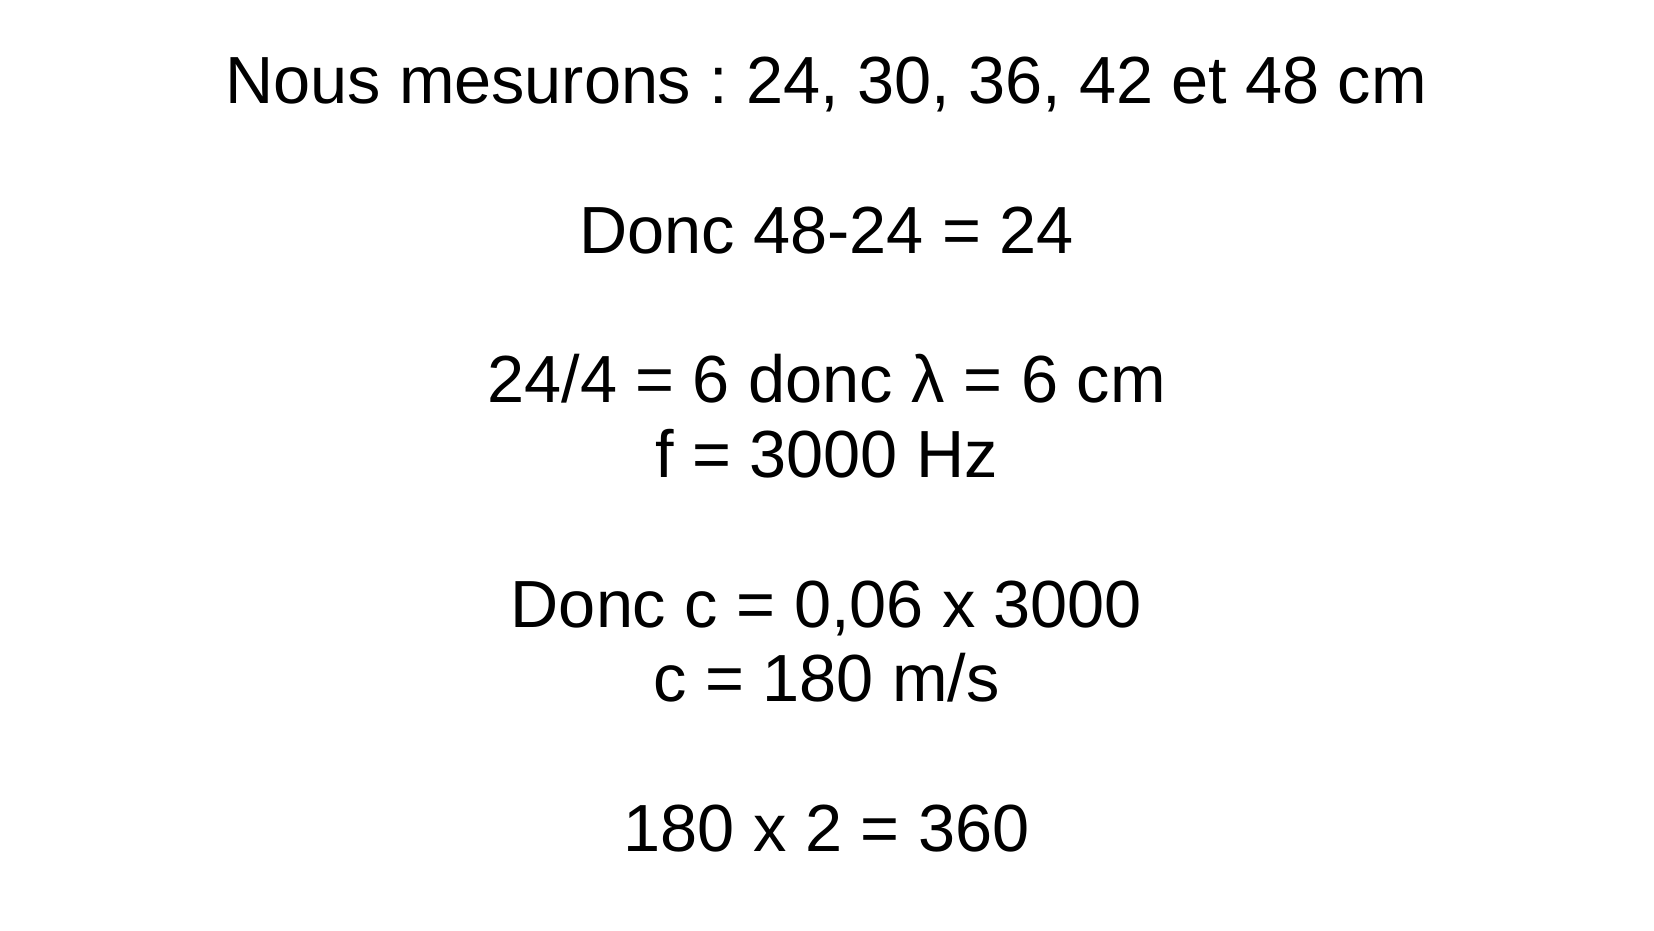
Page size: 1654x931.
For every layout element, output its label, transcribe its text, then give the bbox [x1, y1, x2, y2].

subtitle Nous mesurons : 24, 30, 36, 42 et 48 cm Donc 48-24 = 24 24/4 = 6 donc λ = 6 cm f = 3000 Hz Donc c = 0,06 x 3000 c = 180 m/s 180 x 2 = 360 [0, 0, 1654, 909]
